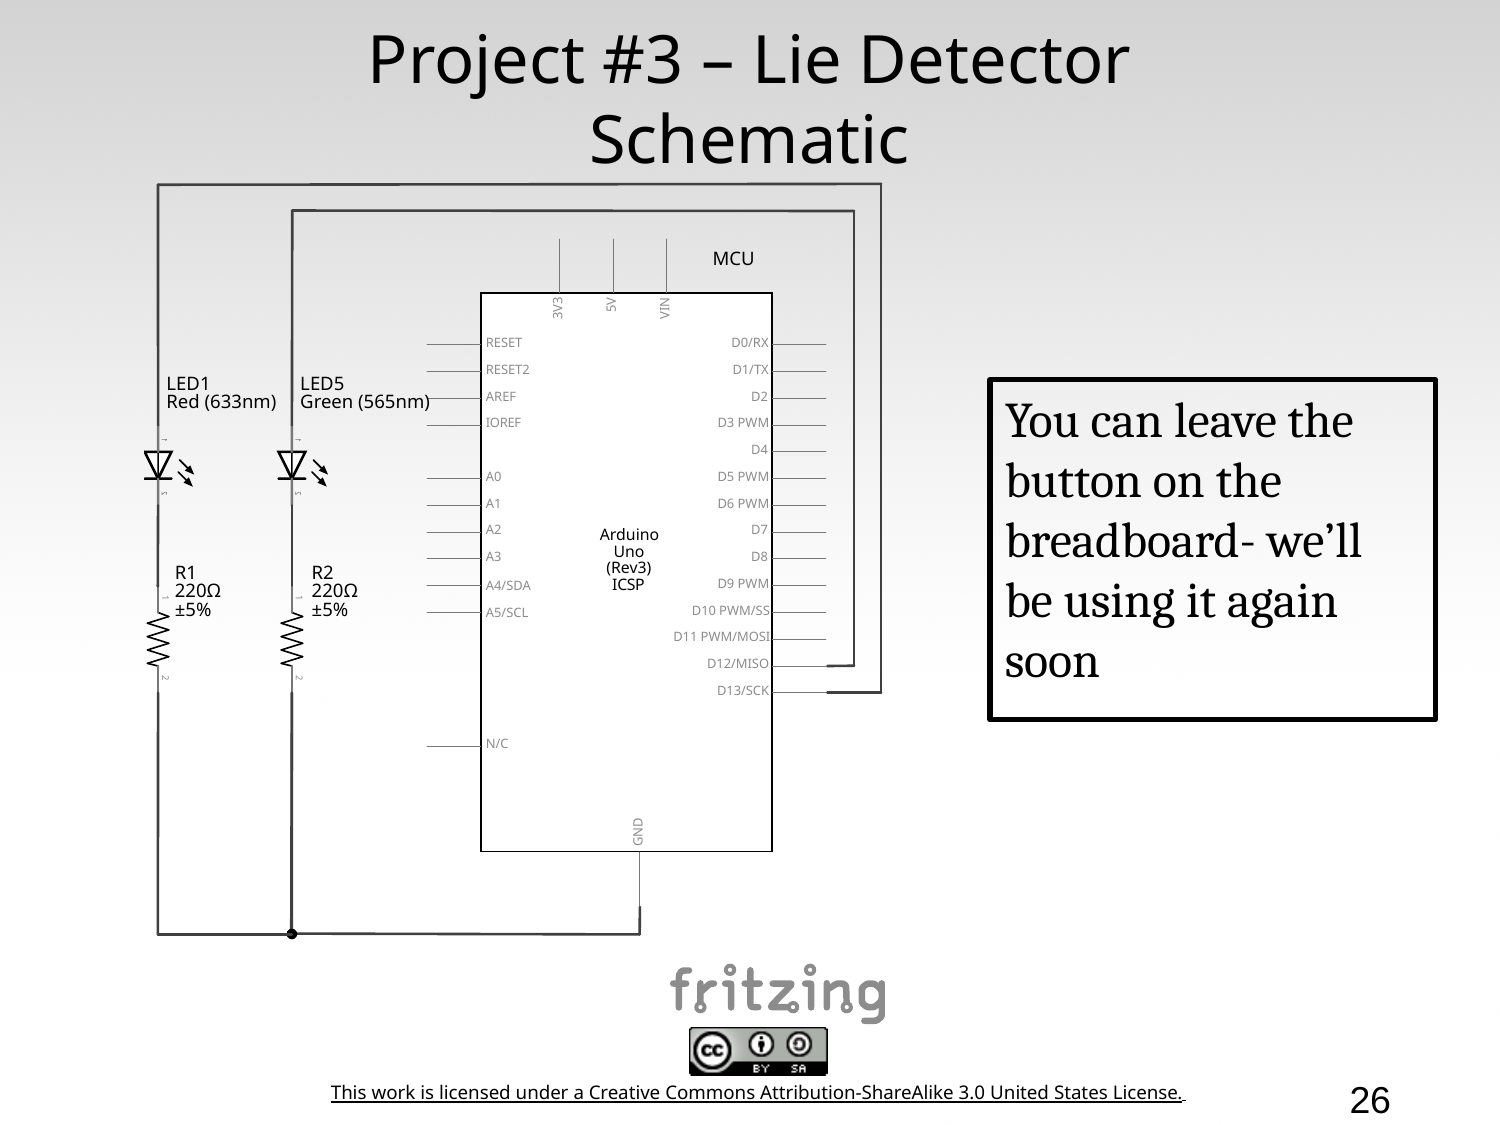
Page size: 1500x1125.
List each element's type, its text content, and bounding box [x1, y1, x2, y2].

list You can leave the button on the breadboard- we’ll be using it again soon [990, 379, 1436, 720]
title Project #3 – Lie Detector Schematic [112, 2, 1388, 190]
picture [0, 0, 1500, 1125]
